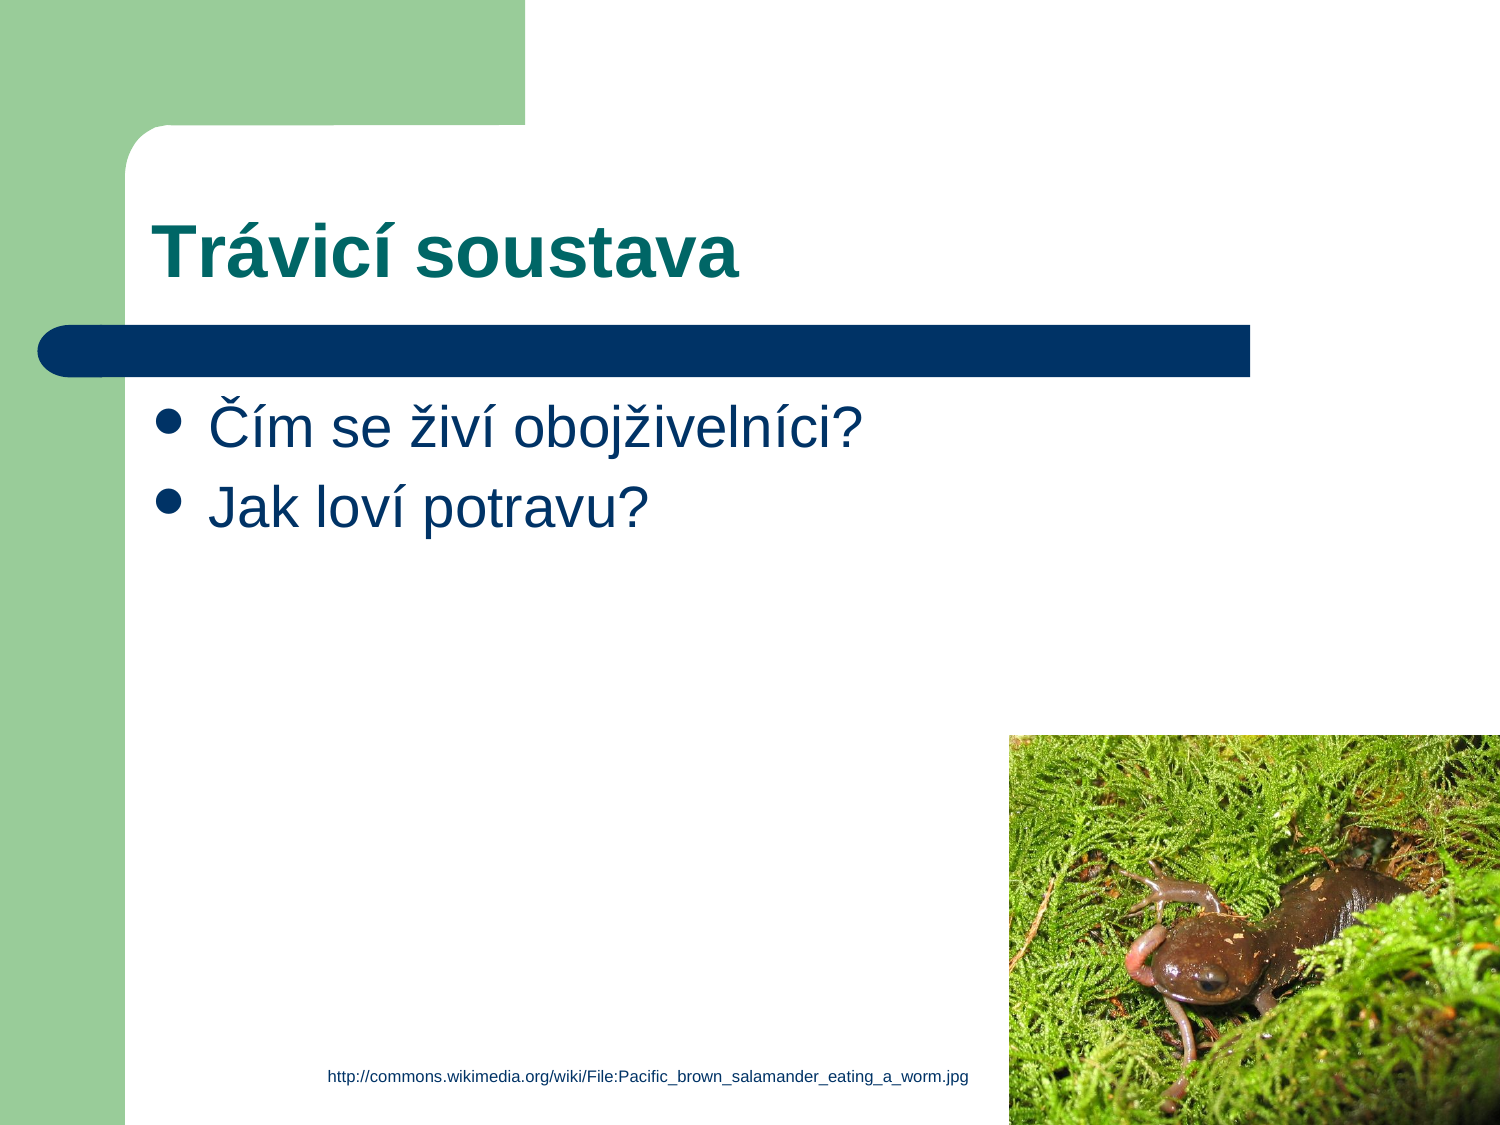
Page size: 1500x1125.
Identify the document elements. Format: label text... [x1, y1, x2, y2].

text_box http://commons.wikimedia.org/wiki/File:Pacific_brown_salamander_eating_a_worm.jpg [312, 1058, 998, 1094]
title Trávicí soustava [136, 136, 1414, 301]
picture [1009, 735, 1500, 1125]
list Čím se živí obojživelníci? Jak loví potravu? [137, 387, 1400, 999]
